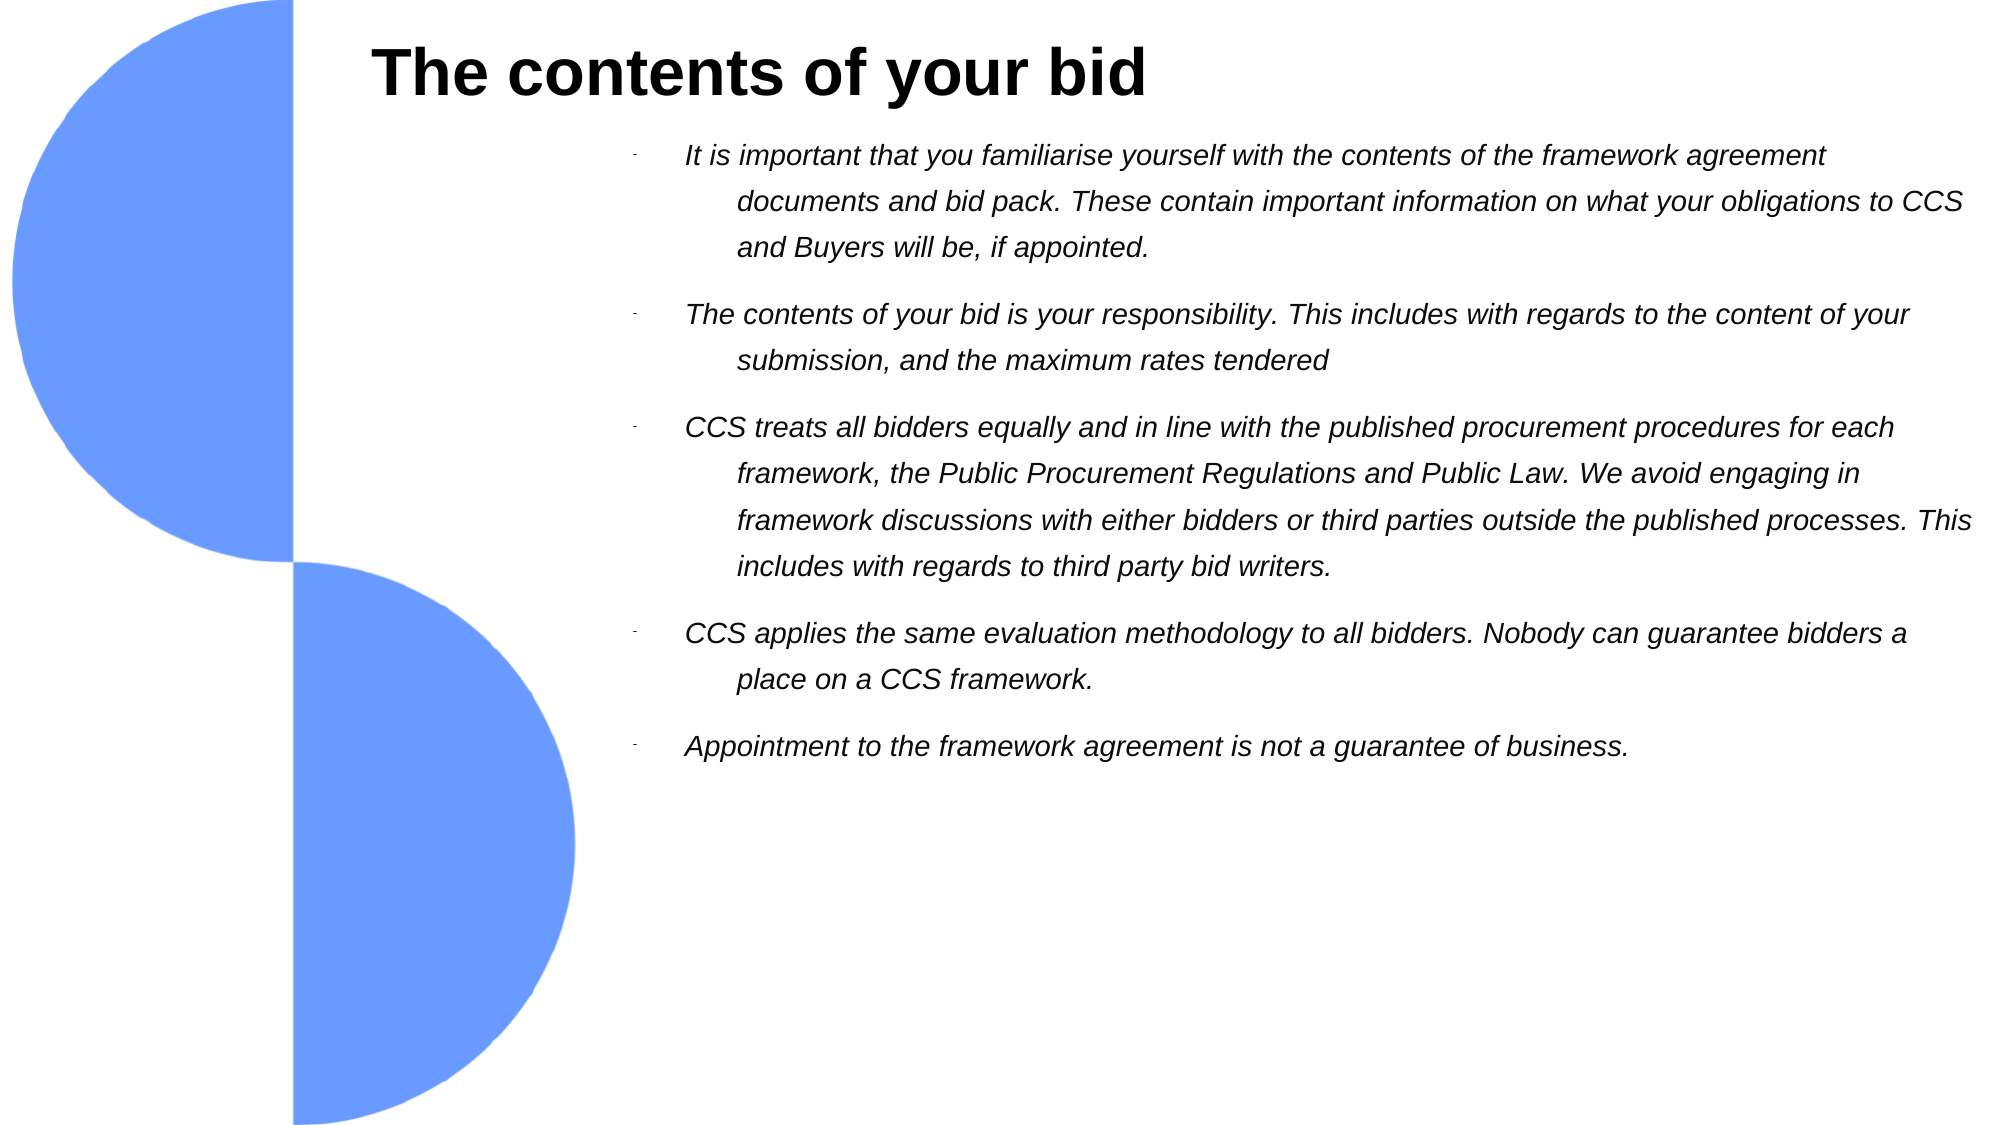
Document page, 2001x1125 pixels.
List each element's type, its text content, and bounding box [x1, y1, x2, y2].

title The contents of your bid [371, 28, 1606, 168]
title It is important that you familiarise yourself with the contents of the framework agreement documents and bid pack. These contain important information on what your obligations to CCS and Buyers will be, if appointed. The contents of your bid is your responsibility. This includes with regards to the content of your submission, and the maximum rates tendered CCS treats all bidders equally and in line with the published procurement procedures for each framework, the Public Procurement Regulations and Public Law. We avoid engaging in framework discussions with either bidders or third parties outside the published processes. This includes with regards to third party bid writers. CCS applies the same evaluation methodology to all bidders. Nobody can guarantee bidders a place on a CCS framework. Appointment to the framework agreement is not a guarantee of business. [587, 125, 1979, 1081]
